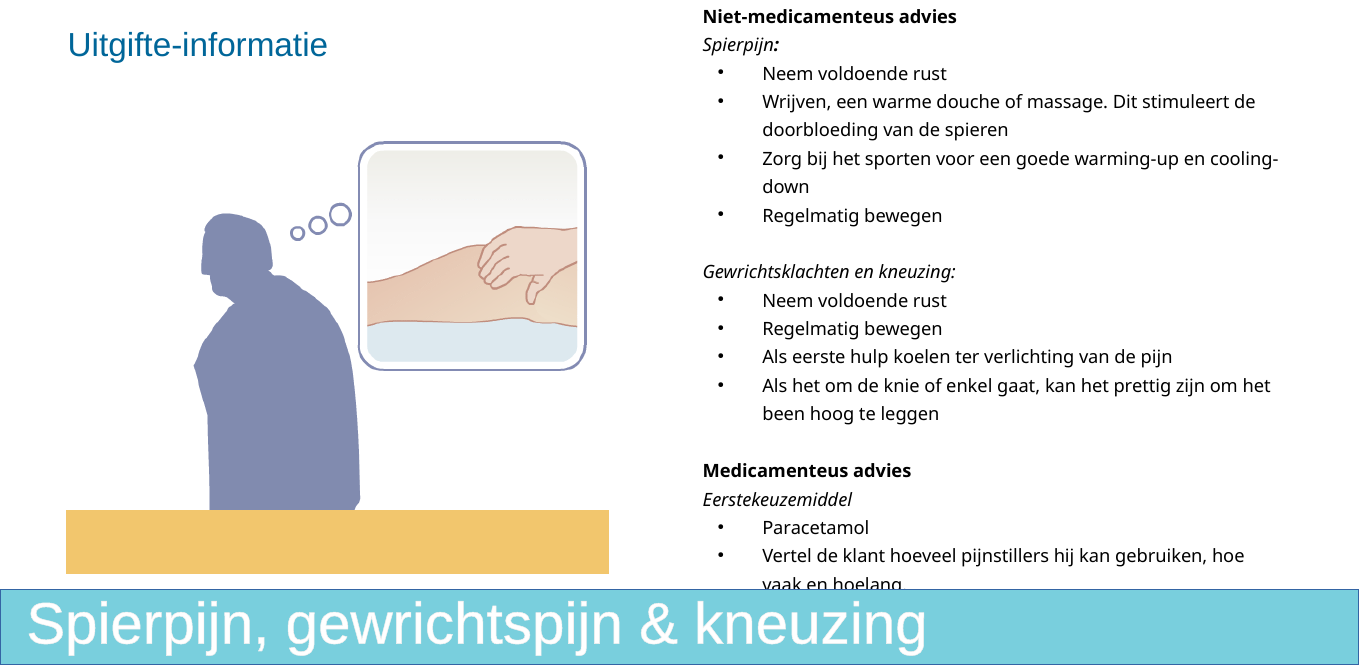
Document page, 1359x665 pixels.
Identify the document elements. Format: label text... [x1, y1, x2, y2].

picture [66, 118, 609, 574]
title Spierpijn, gewrichtspijn & kneuzing [26, 590, 1229, 665]
text_box [0, 589, 1359, 665]
list Niet-medicamenteus advies Spierpijn: Neem voldoende rust Wrijven, een warme douche of massage. Dit stimuleert de doorbloeding van de spieren Zorg bij het sporten voor een goede warming-up en cooling-down Regelmatig bewegen Gewrichtsklachten en kneuzing: Neem voldoende rust Regelmatig bewegen Als eerste hulp koelen ter verlichting van de pijn Als het om de knie of enkel gaat, kan het prettig zijn om het been hoog te leggen Medicamenteus advies Eerstekeuzemiddel Paracetamol Vertel de klant hoeveel pijnstillers hij kan gebruiken, hoe vaak en hoelang. [702, 0, 1287, 589]
title Uitgifte-informatie [67, 26, 702, 101]
